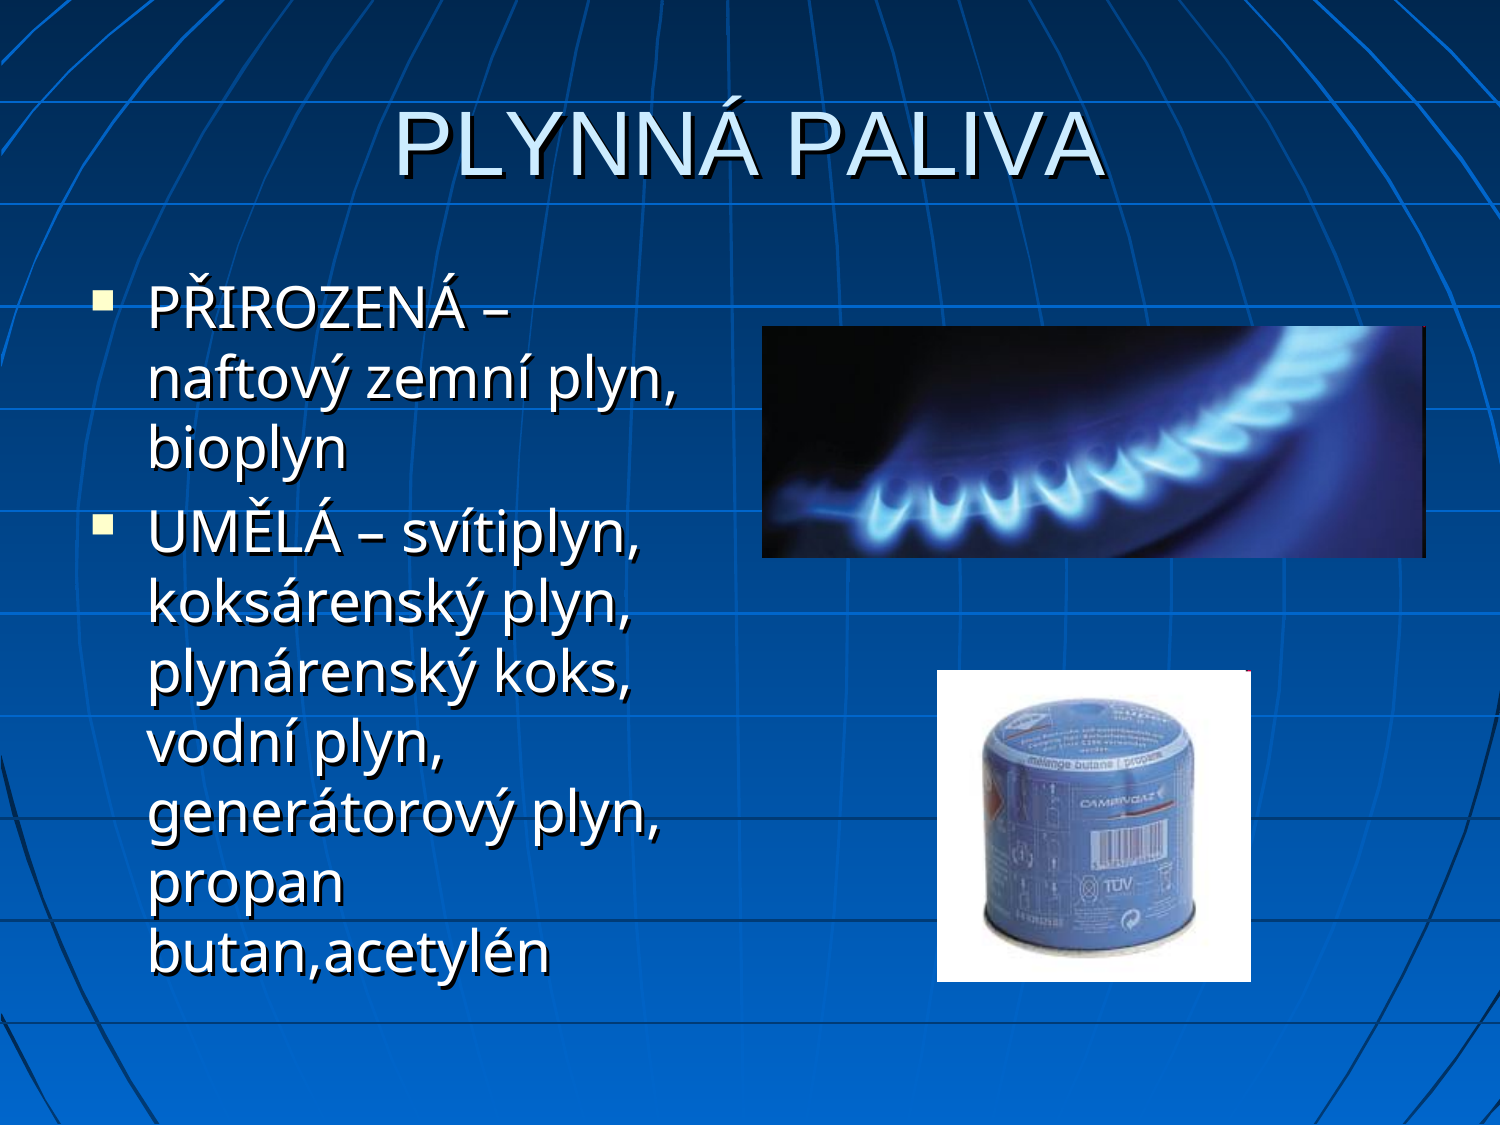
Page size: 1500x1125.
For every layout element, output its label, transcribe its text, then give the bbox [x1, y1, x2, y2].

picture [937, 670, 1251, 982]
picture [762, 326, 1426, 558]
title PLYNNÁ PALIVA [75, 45, 1426, 233]
list PŘIROZENÁ – naftový zemní plyn, bioplyn UMĚLÁ – svítiplyn, koksárenský plyn, plynárenský koks, vodní plyn, generátorový plyn, propan butan,acetylén [75, 262, 738, 1077]
